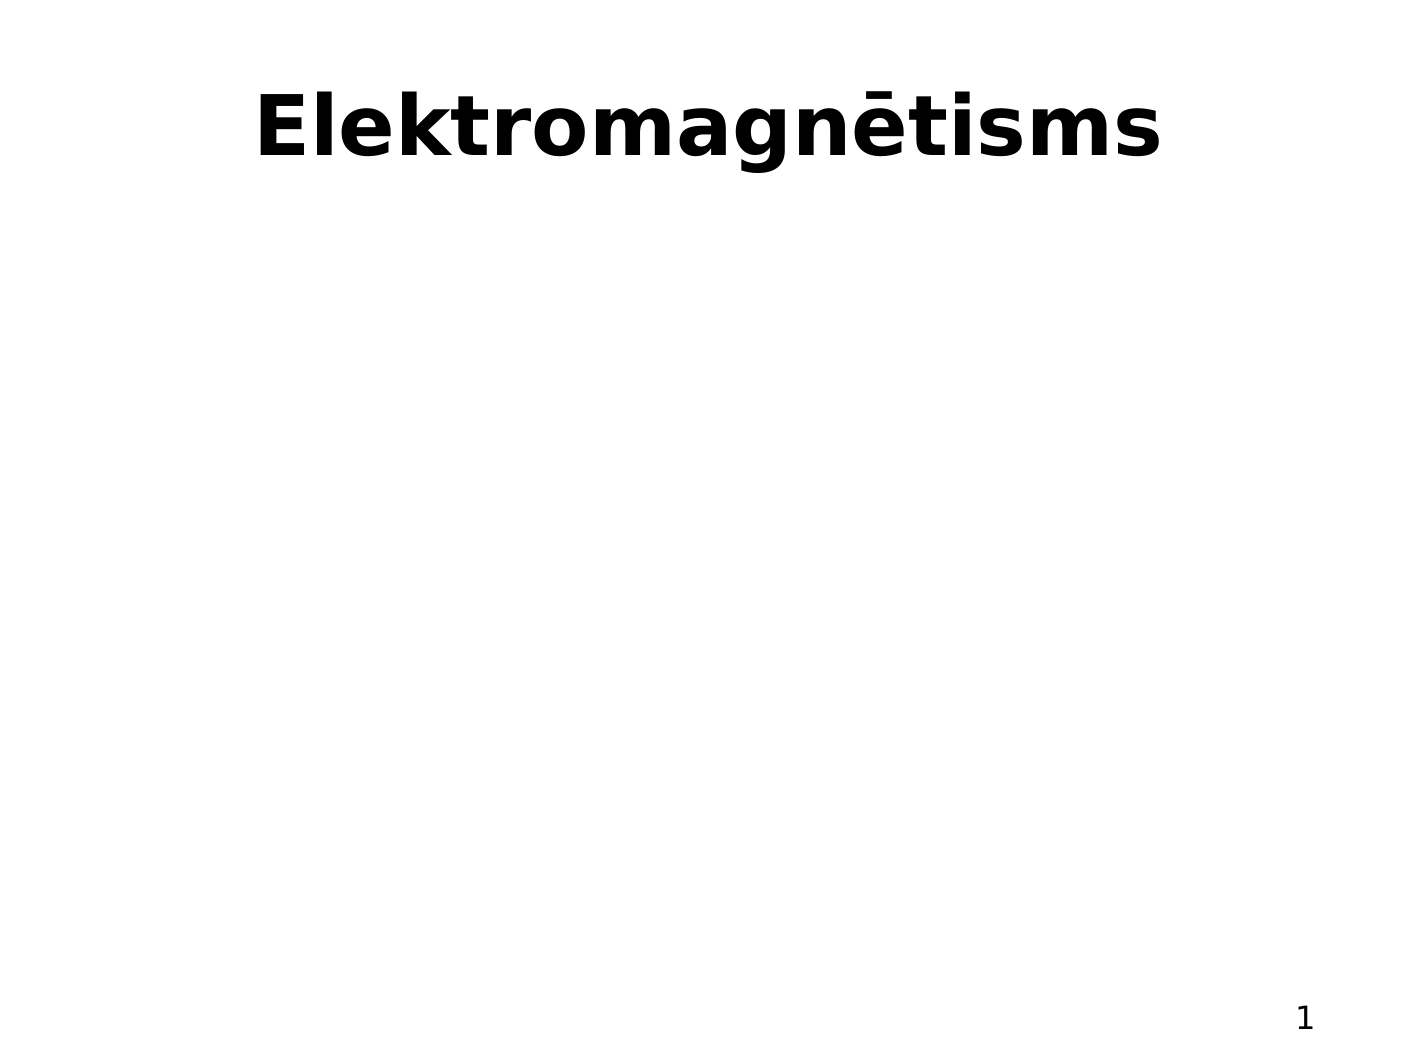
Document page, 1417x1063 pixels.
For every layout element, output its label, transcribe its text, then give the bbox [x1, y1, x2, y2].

title Elektromagnētisms [70, 42, 1346, 212]
